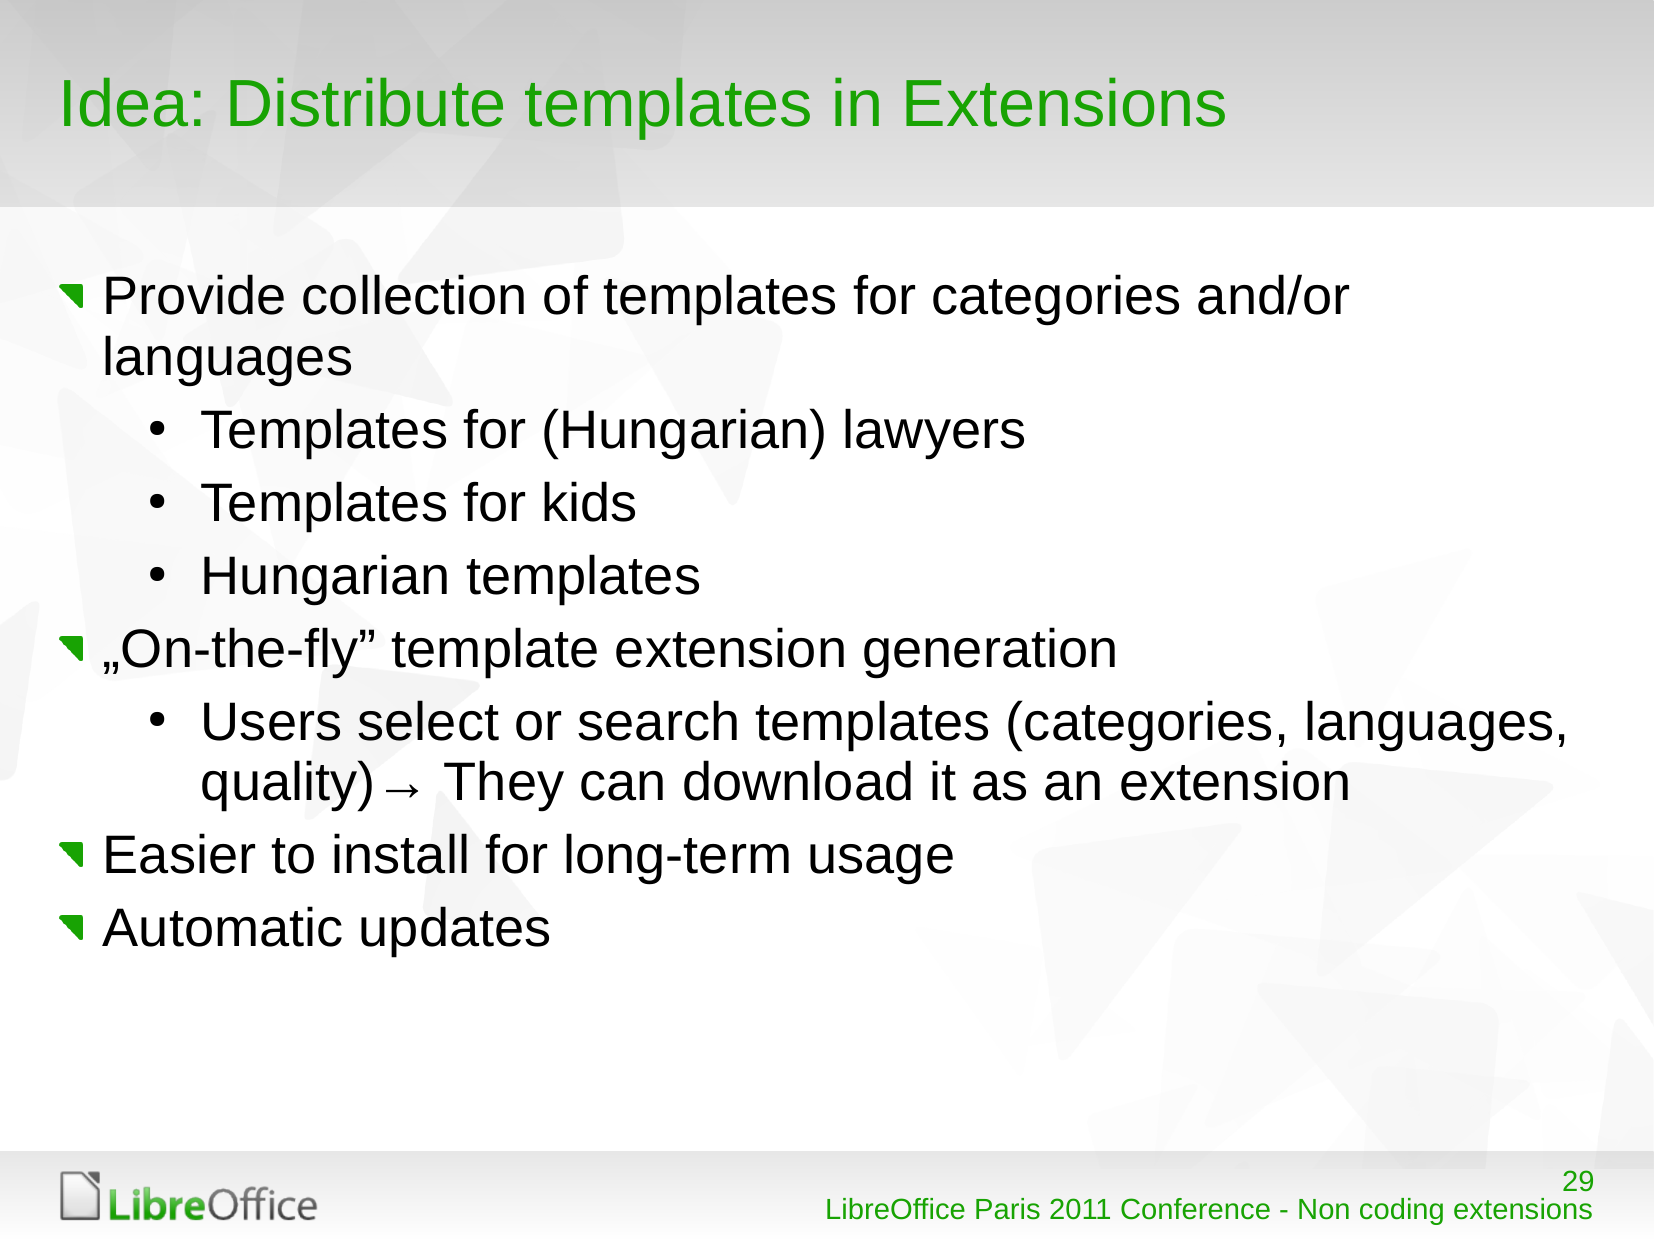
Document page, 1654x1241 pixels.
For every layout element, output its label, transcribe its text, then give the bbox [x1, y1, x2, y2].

picture [915, 548, 1654, 1169]
title Idea: Distribute templates in Extensions [59, 29, 1595, 178]
picture [41, 1152, 337, 1240]
list Provide collection of templates for categories and/or languages Templates for (Hungarian) lawyers Templates for kids Hungarian templates „On-the-fly” template extension generation Users select or search templates (categories, languages, quality)→ They can download it as an extension Easier to install for long-term usage Automatic updates [59, 265, 1595, 1070]
picture [0, 0, 783, 931]
